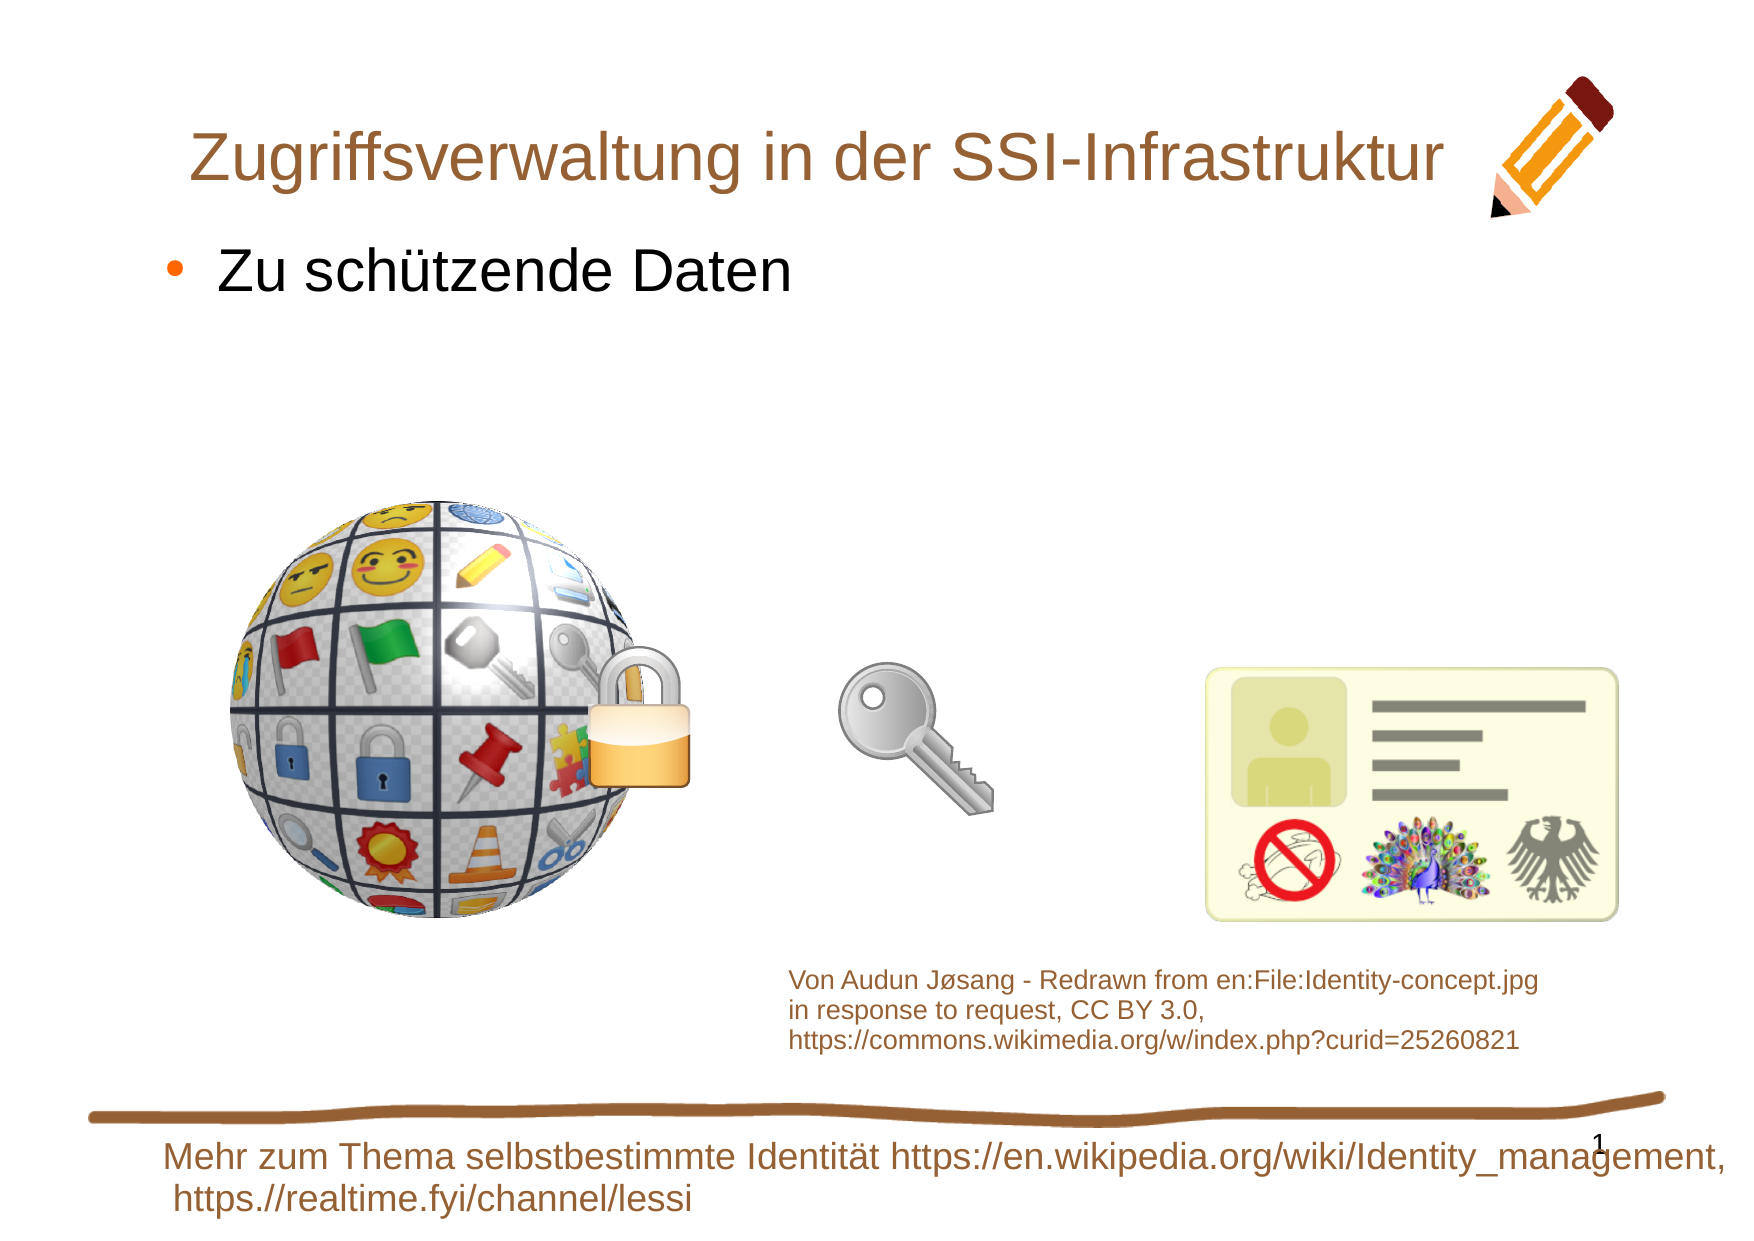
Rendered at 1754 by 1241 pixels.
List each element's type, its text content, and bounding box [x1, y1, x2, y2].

title Zugriffsverwaltung in der SSI-Infrastruktur [146, 94, 1491, 220]
picture [88, 1091, 1666, 1128]
picture [826, 649, 1004, 827]
picture [1205, 667, 1619, 922]
text_box Von Audun Jøsang - Redrawn from en:File:Identity-concept.jpg in response to request, CC BY 3.0, https://commons.wikimedia.org/w/index.php?curid=25260821 [773, 927, 1561, 1063]
list Zu schützende Daten [146, 236, 860, 1093]
text_box Mehr zum Thema selbstbestimmte Identität https://en.wikipedia.org/wiki/Identity_management, https.//realtime.fyi/channel/lessi [147, 1127, 1742, 1227]
picture [230, 501, 719, 918]
picture [1490, 76, 1614, 220]
